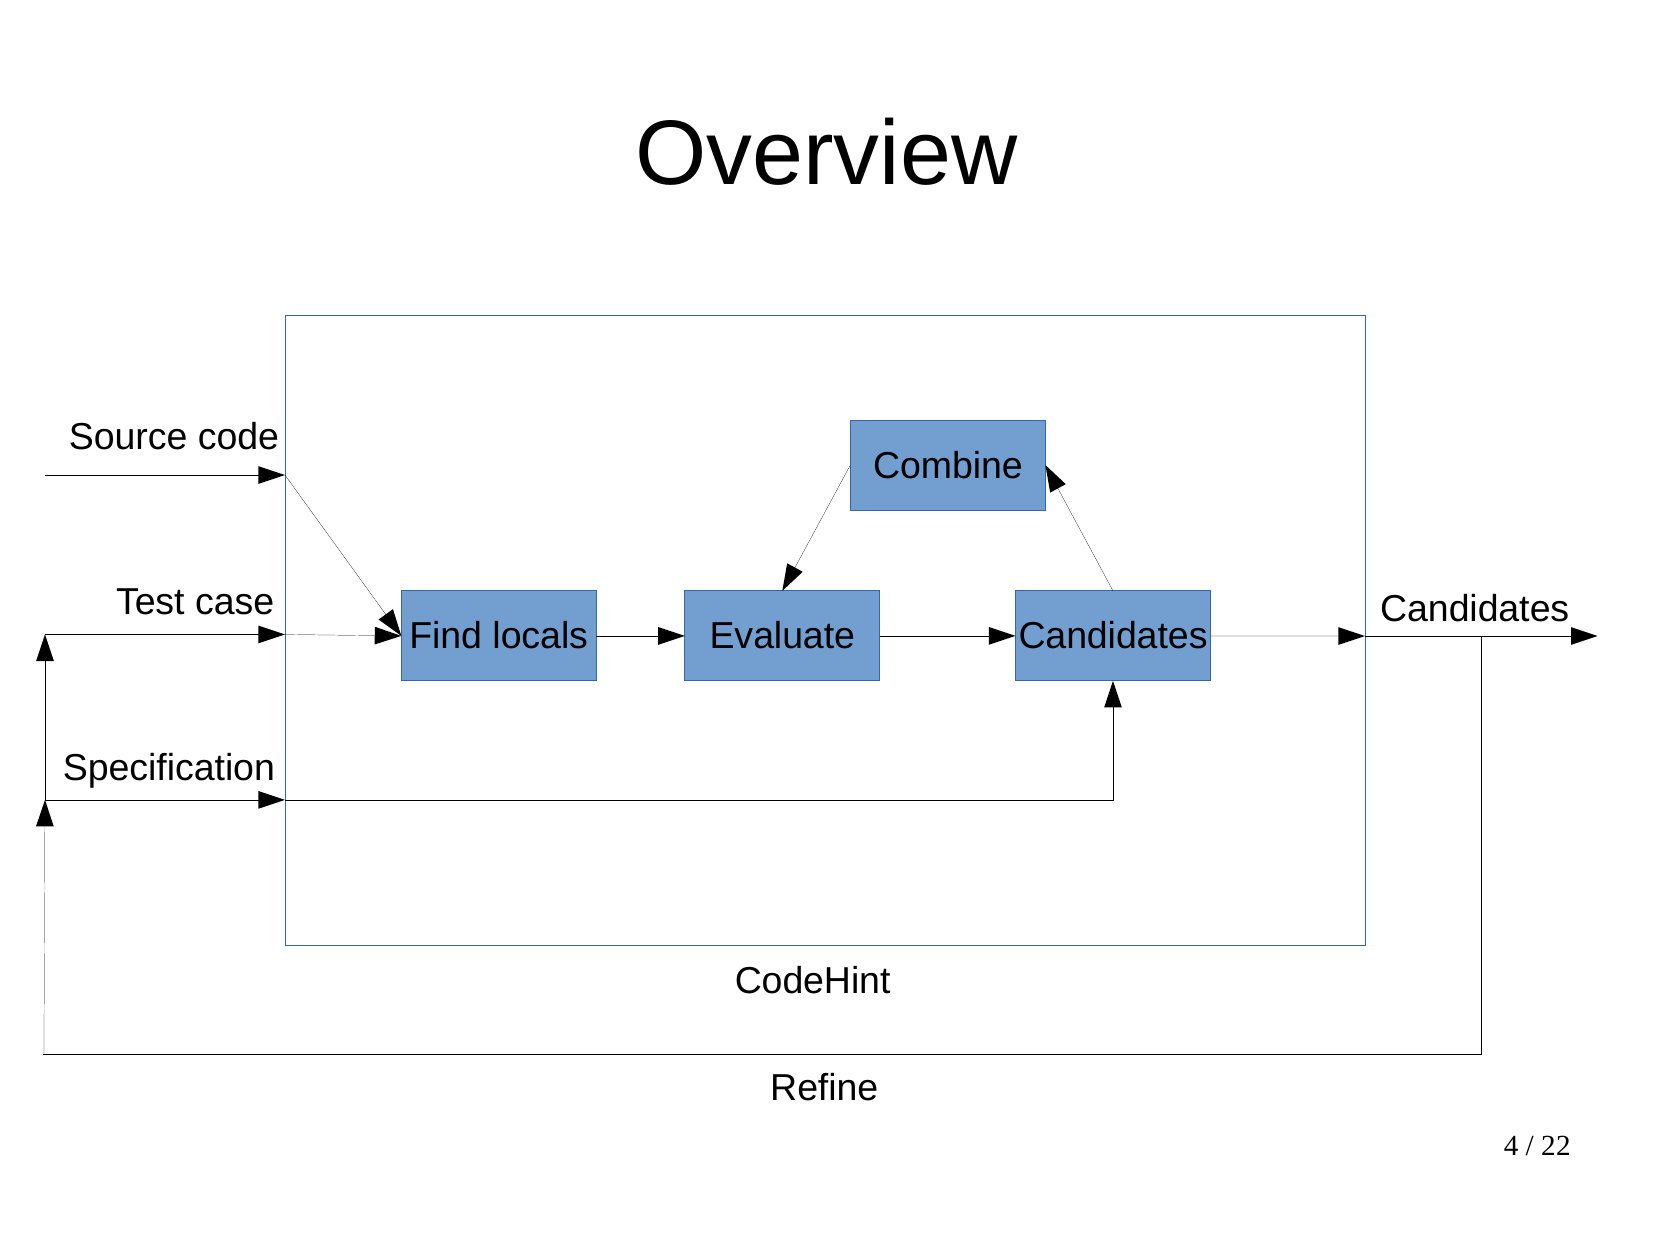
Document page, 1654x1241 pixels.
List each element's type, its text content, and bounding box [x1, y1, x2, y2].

text_box Specification [48, 738, 290, 796]
text_box CodeHint [720, 952, 906, 1010]
text_box Candidates [1015, 590, 1211, 681]
title Overview [82, 49, 1571, 257]
text_box Combine [850, 420, 1046, 511]
text_box Refine [755, 1058, 894, 1116]
text_box Source code [54, 408, 294, 465]
text_box Test case [101, 573, 290, 631]
text_box Evaluate [684, 590, 880, 681]
text_box Candidates [1365, 580, 1585, 637]
text_box Find locals [401, 590, 597, 681]
